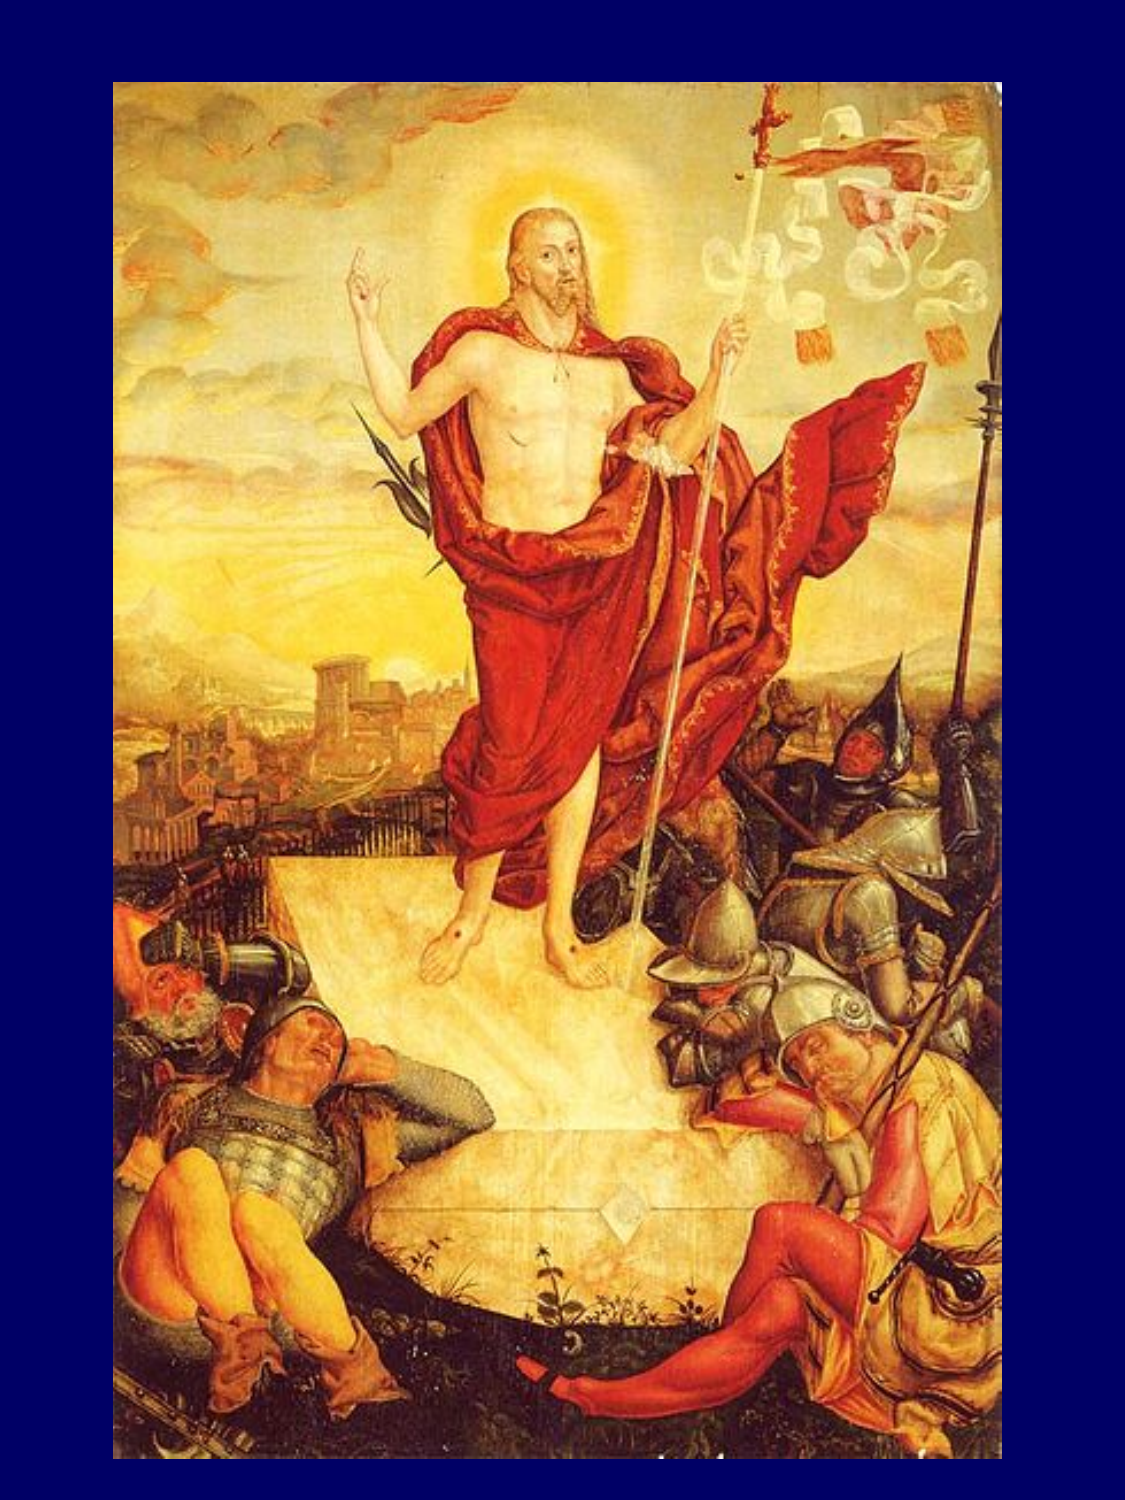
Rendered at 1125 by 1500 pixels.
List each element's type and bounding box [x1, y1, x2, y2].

picture [113, 82, 1002, 1459]
